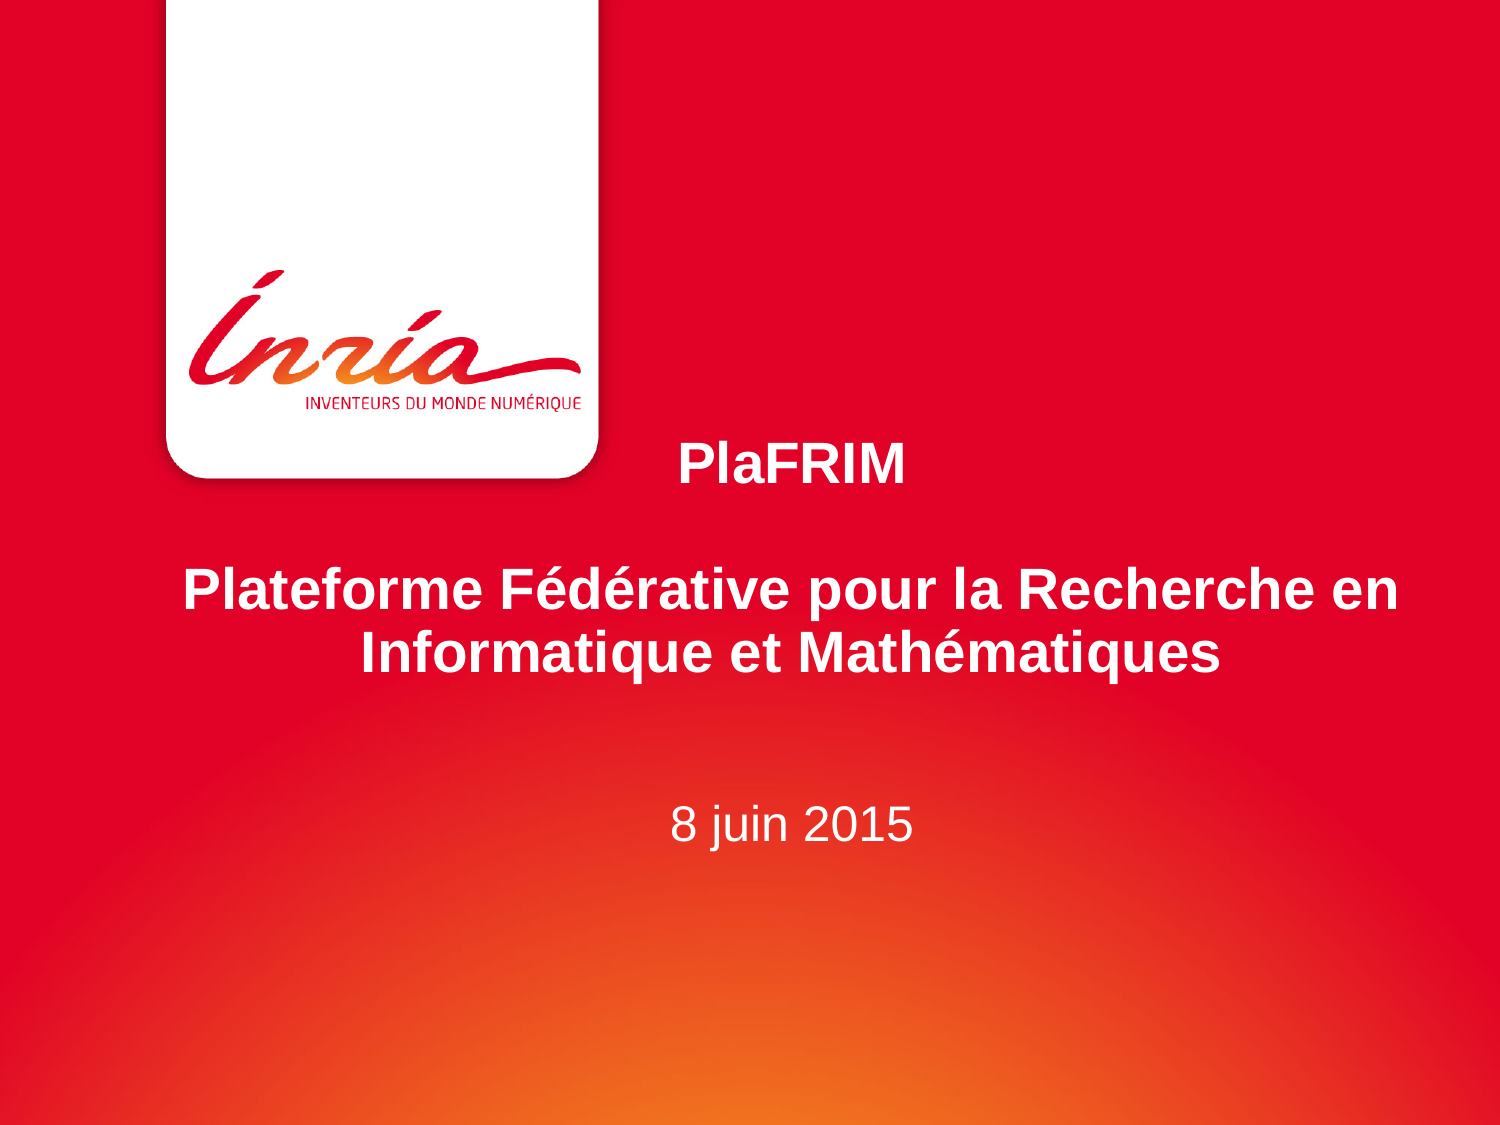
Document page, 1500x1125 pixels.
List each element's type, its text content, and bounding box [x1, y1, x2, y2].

picture [0, 0, 1500, 1125]
subtitle 8 juin 2015 [166, 791, 1418, 1027]
title PlaFRIM Plateforme Fédérative pour la Recherche en Informatique et Mathématiques [166, 360, 1418, 686]
